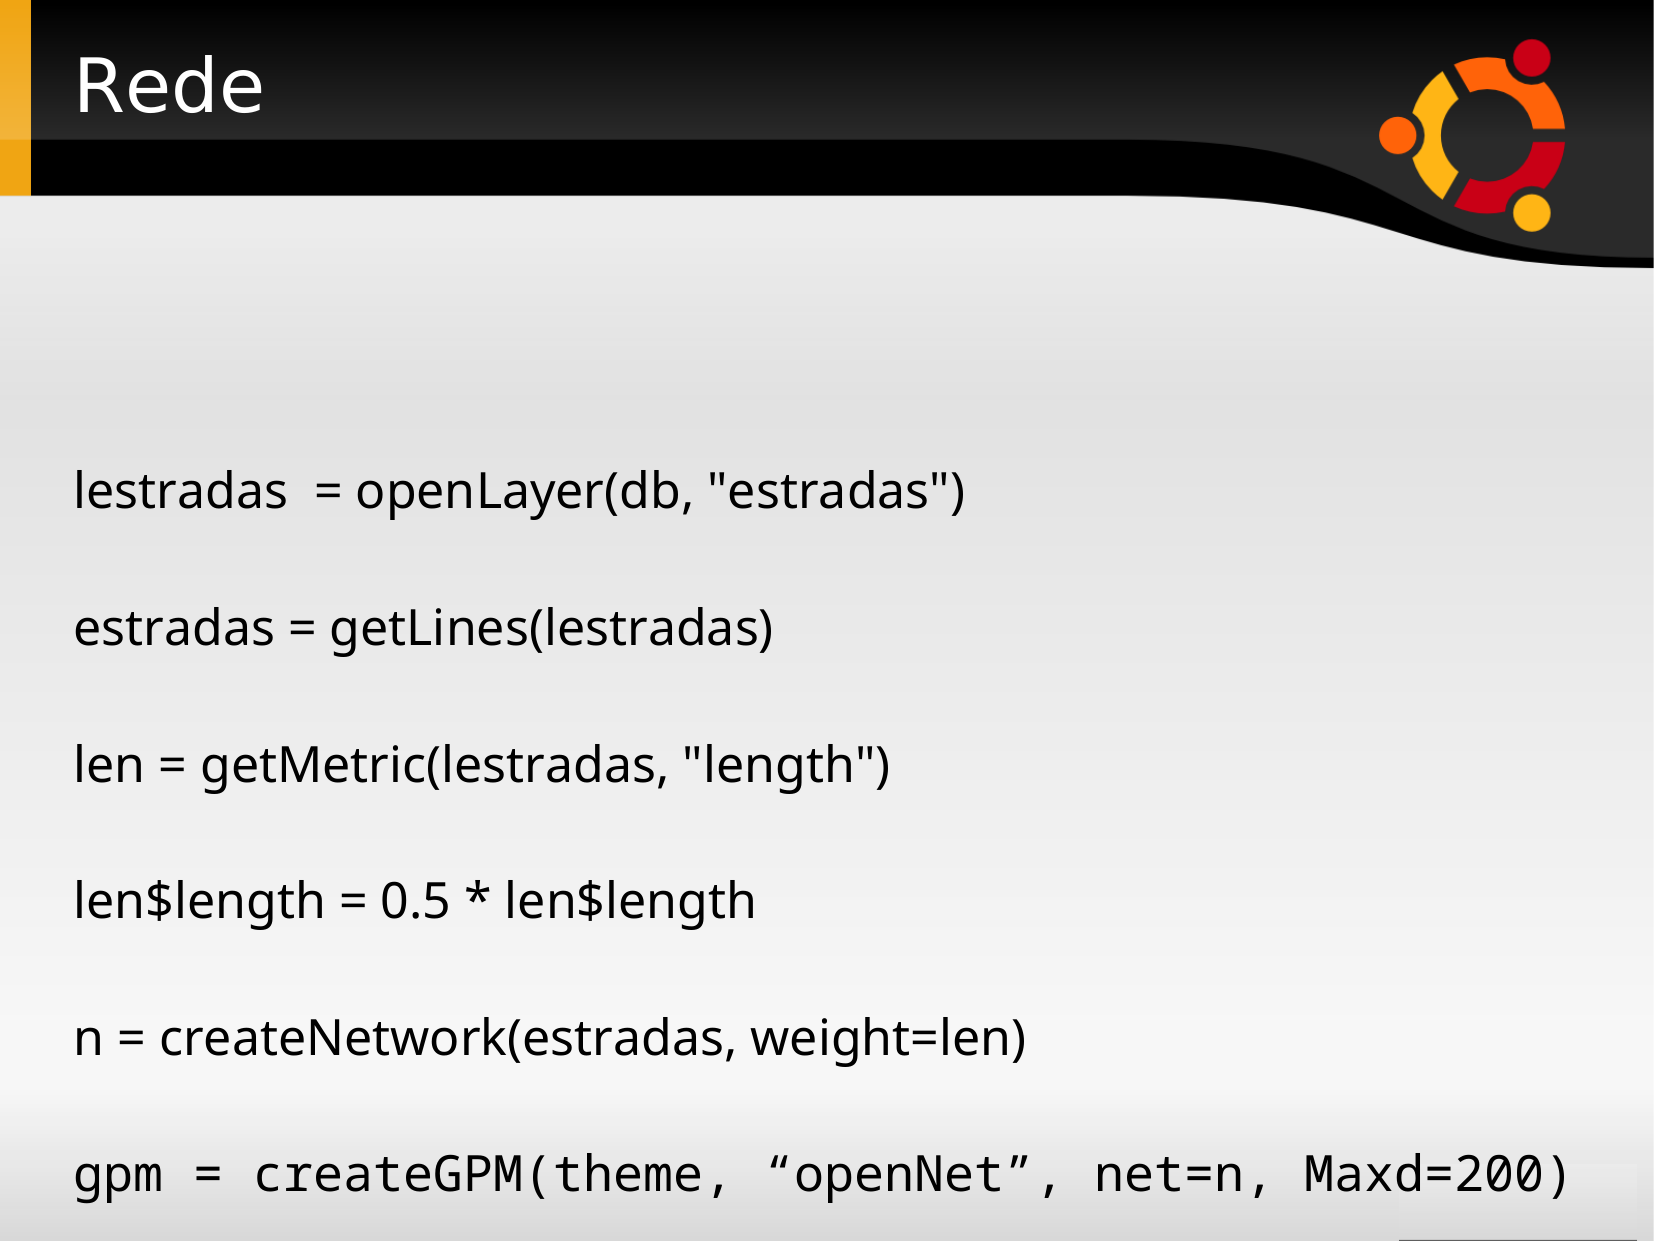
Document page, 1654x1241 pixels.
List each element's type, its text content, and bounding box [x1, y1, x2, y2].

picture [0, 0, 1654, 1241]
text_box lestradas = openLayer(db, "estradas") estradas = getLines(lestradas) len = getMetric(lestradas, "length") len$length = 0.5 * len$length n = createNetwork(estradas, weight=len) gpm = createGPM(theme, “openNet”, net=n, Maxd=200) [59, 389, 1625, 1218]
text_box Rede [59, 35, 1418, 138]
